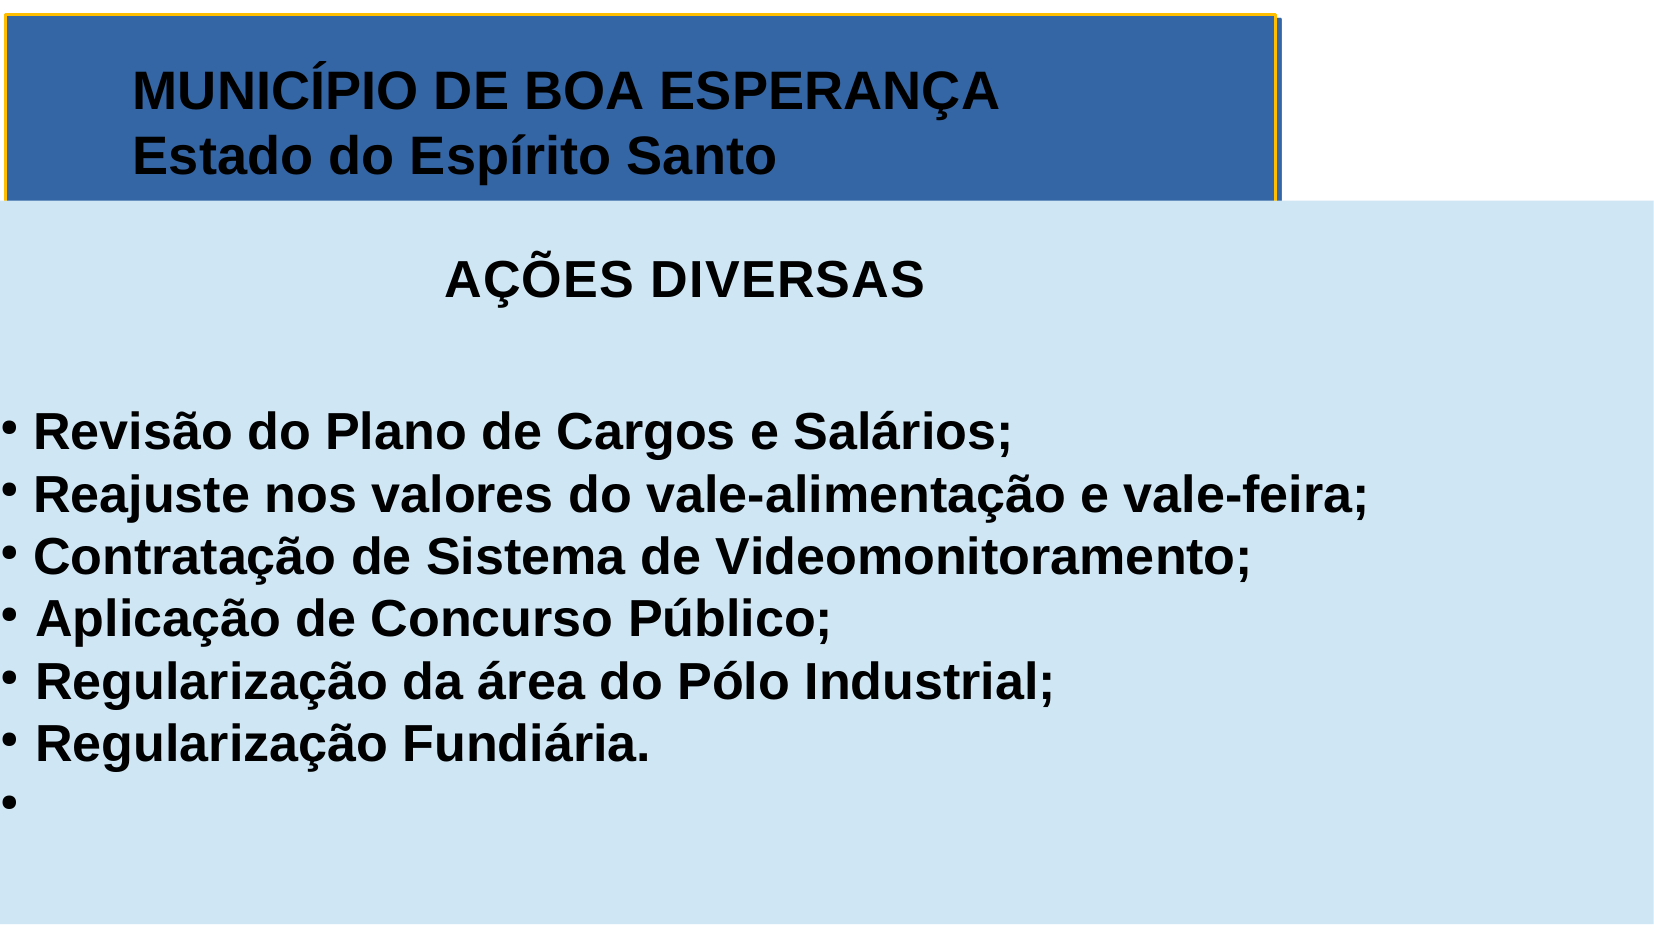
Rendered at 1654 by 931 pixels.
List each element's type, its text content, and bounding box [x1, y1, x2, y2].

title MUNICÍPIO DE BOA ESPERANÇA Estado do Espírito Santo [59, 35, 1152, 189]
subtitle AÇÕES DIVERSAS Revisão do Plano de Cargos e Salários; Reajuste nos valores do vale-alimentação e vale-feira; Contratação de Sistema de Videomonitoramento; Aplicação de Concurso Público; Regularização da área do Pólo Industrial; Regularização Fundiária. [0, 200, 1654, 925]
